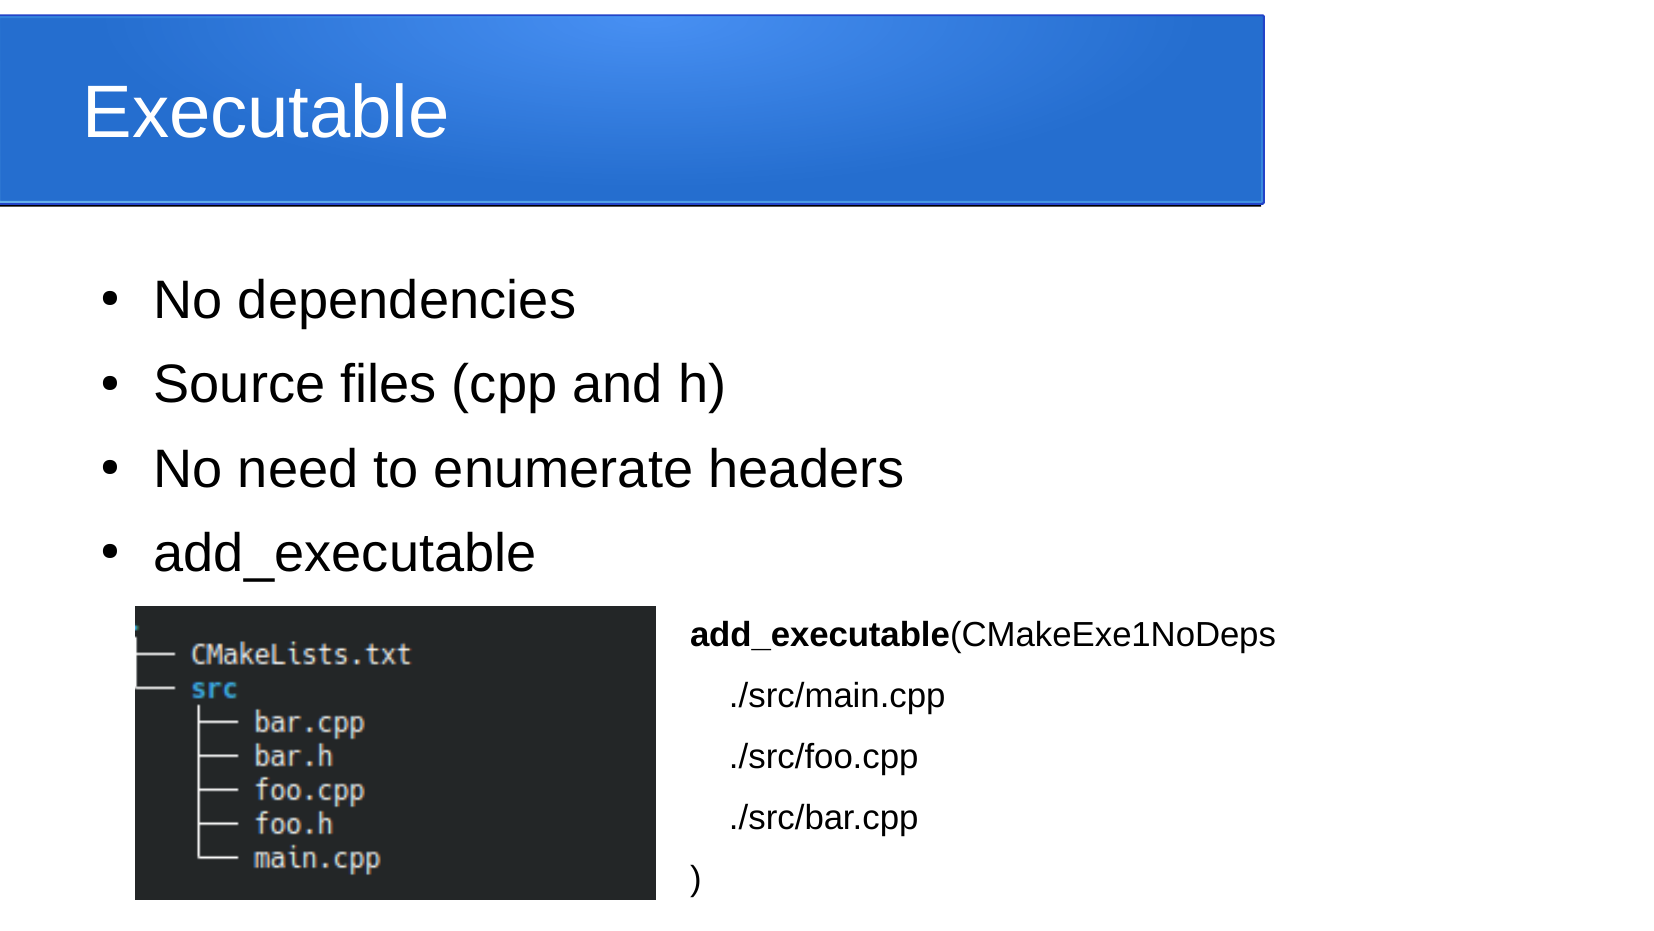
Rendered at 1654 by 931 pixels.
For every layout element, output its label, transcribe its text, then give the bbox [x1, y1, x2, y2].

picture [135, 606, 656, 901]
list add_executable(CMakeExe1NoDeps ./src/main.cpp ./src/foo.cpp ./src/bar.cpp ) [690, 615, 1456, 901]
list No dependencies Source files (cpp and h) No need to enumerate headers add_executable [82, 269, 1591, 931]
title Executable [82, 35, 1235, 189]
